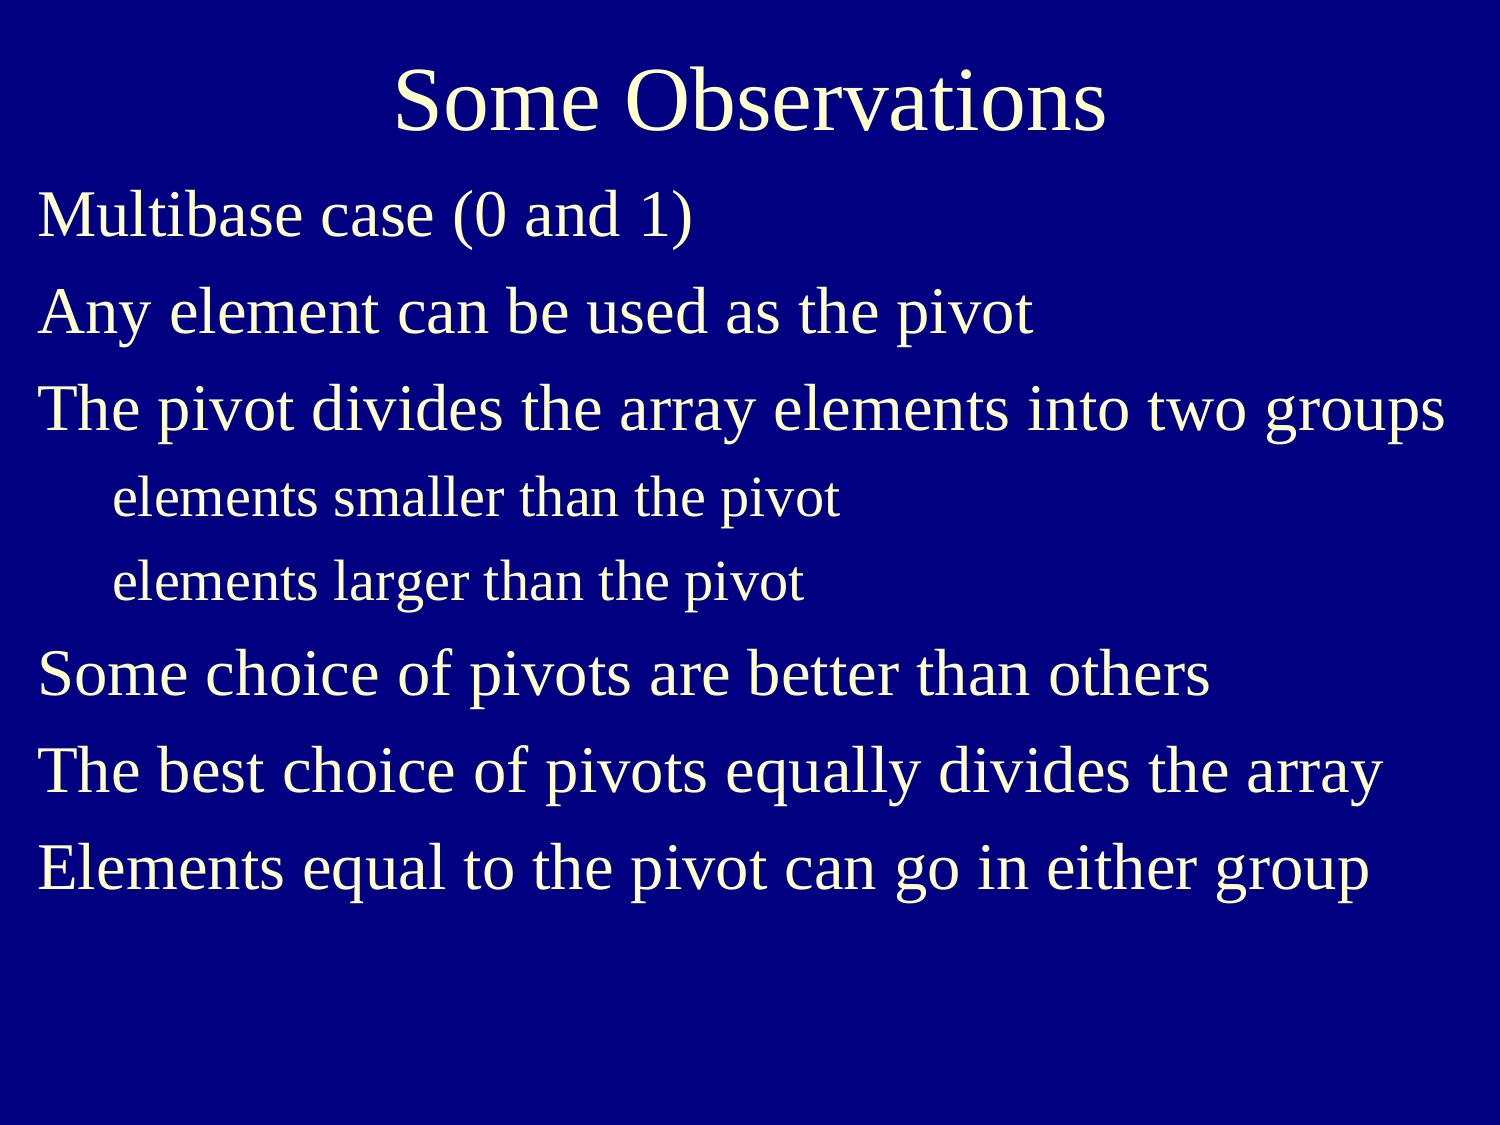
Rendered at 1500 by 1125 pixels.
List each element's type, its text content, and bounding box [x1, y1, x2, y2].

title Some Observations [22, 31, 1480, 157]
list Multibase case (0 and 1) Any element can be used as the pivot The pivot divides the array elements into two groups elements smaller than the pivot elements larger than the pivot Some choice of pivots are better than others The best choice of pivots equally divides the array Elements equal to the pivot can go in either group [22, 162, 1482, 1026]
